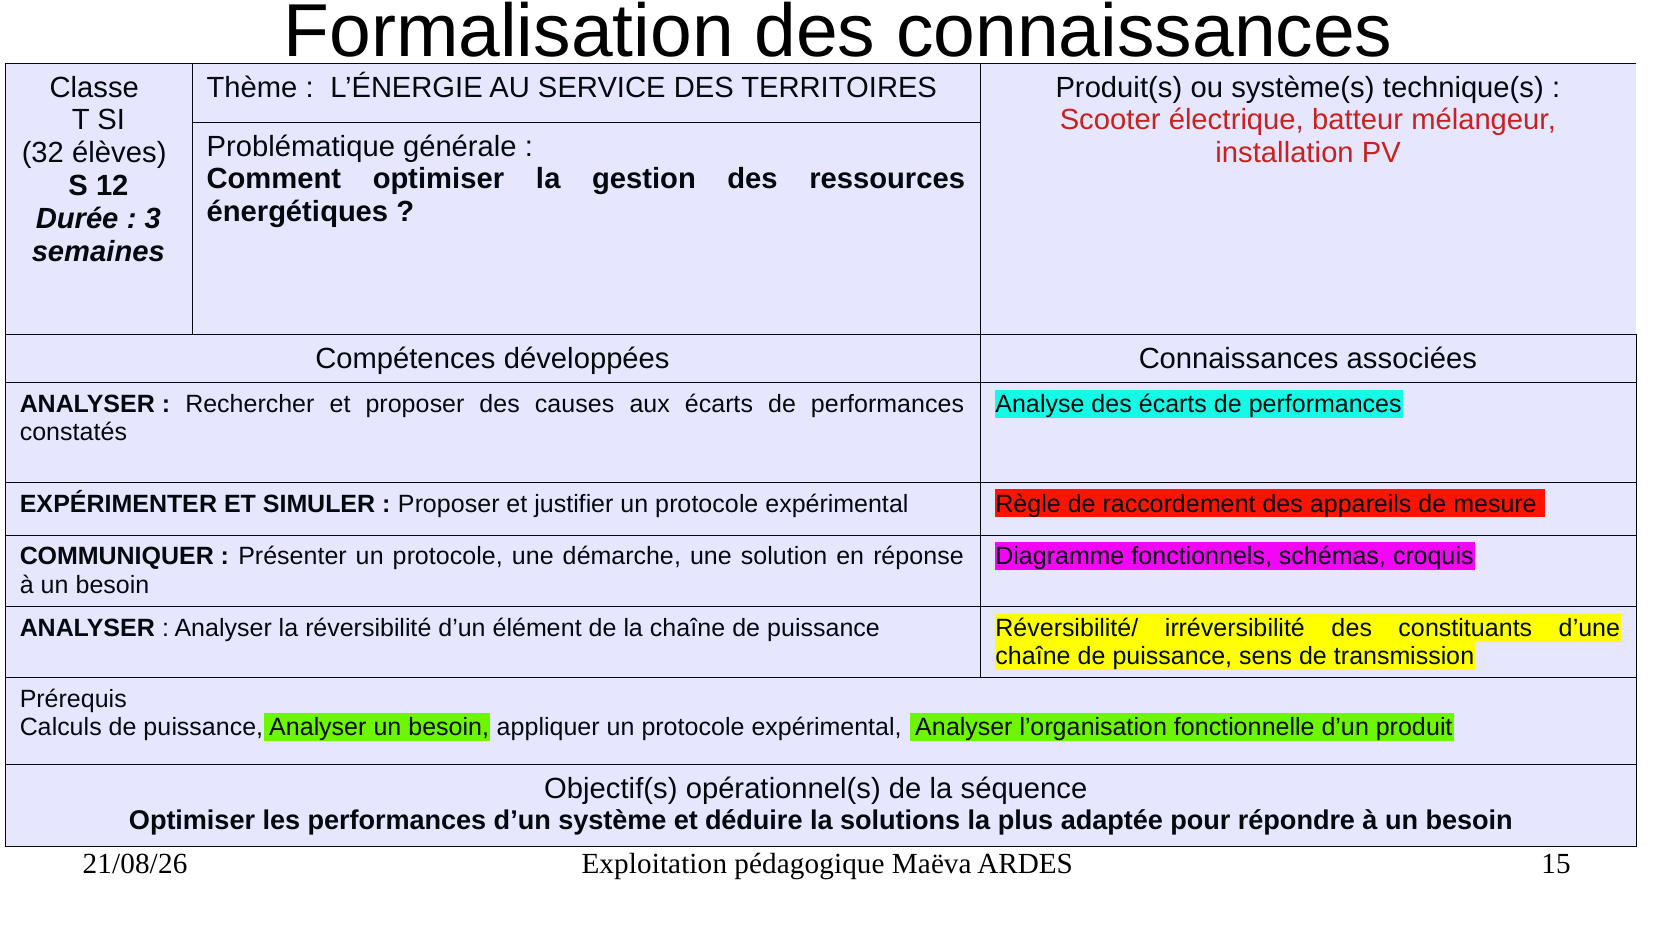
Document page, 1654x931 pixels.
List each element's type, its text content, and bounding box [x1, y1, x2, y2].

table_cell ANALYSER : Analyser la réversibilité d’un élément de la chaîne de puissance [6, 607, 980, 677]
table_cell Objectif(s) opérationnel(s) de la séquence Optimiser les performances d’un système et déduire la solutions la plus adaptée pour répondre à un besoin [6, 765, 1636, 846]
table_cell Compétences développées [6, 335, 980, 382]
table_cell Analyse des écarts de performances [981, 383, 1636, 482]
table_cell Diagramme fonctionnels, schémas, croquis [981, 536, 1636, 606]
table_cell Réversibilité/ irréversibilité des constituants d’une chaîne de puissance, sens de transmission [981, 607, 1636, 677]
table_header Thème : L’ÉNERGIE AU SERVICE DES TERRITOIRES [193, 64, 980, 122]
table_cell ANALYSER : Rechercher et proposer des causes aux écarts de performances constatés [6, 383, 980, 482]
table_cell Prérequis Calculs de puissance, Analyser un besoin, appliquer un protocole expérimental, Analyser l’organisation fonctionnelle d’un produit [6, 678, 1636, 764]
title Formalisation des connaissances [94, 0, 1583, 63]
table_cell EXPÉRIMENTER ET SIMULER : Proposer et justifier un protocole expérimental [6, 483, 980, 535]
table_cell COMMUNIQUER : Présenter un protocole, une démarche, une solution en réponse à un besoin [6, 536, 980, 606]
table_cell Problématique générale : Comment optimiser la gestion des ressources énergétiques ? [193, 123, 980, 334]
table_cell Règle de raccordement des appareils de mesure [981, 483, 1636, 535]
table_cell Connaissances associées [981, 335, 1636, 382]
table_header Classe T SI (32 élèves) S 12 Durée : 3 semaines [6, 64, 192, 334]
table_header Produit(s) ou système(s) technique(s) : Scooter électrique, batteur mélangeur, installation PV [981, 64, 1636, 334]
